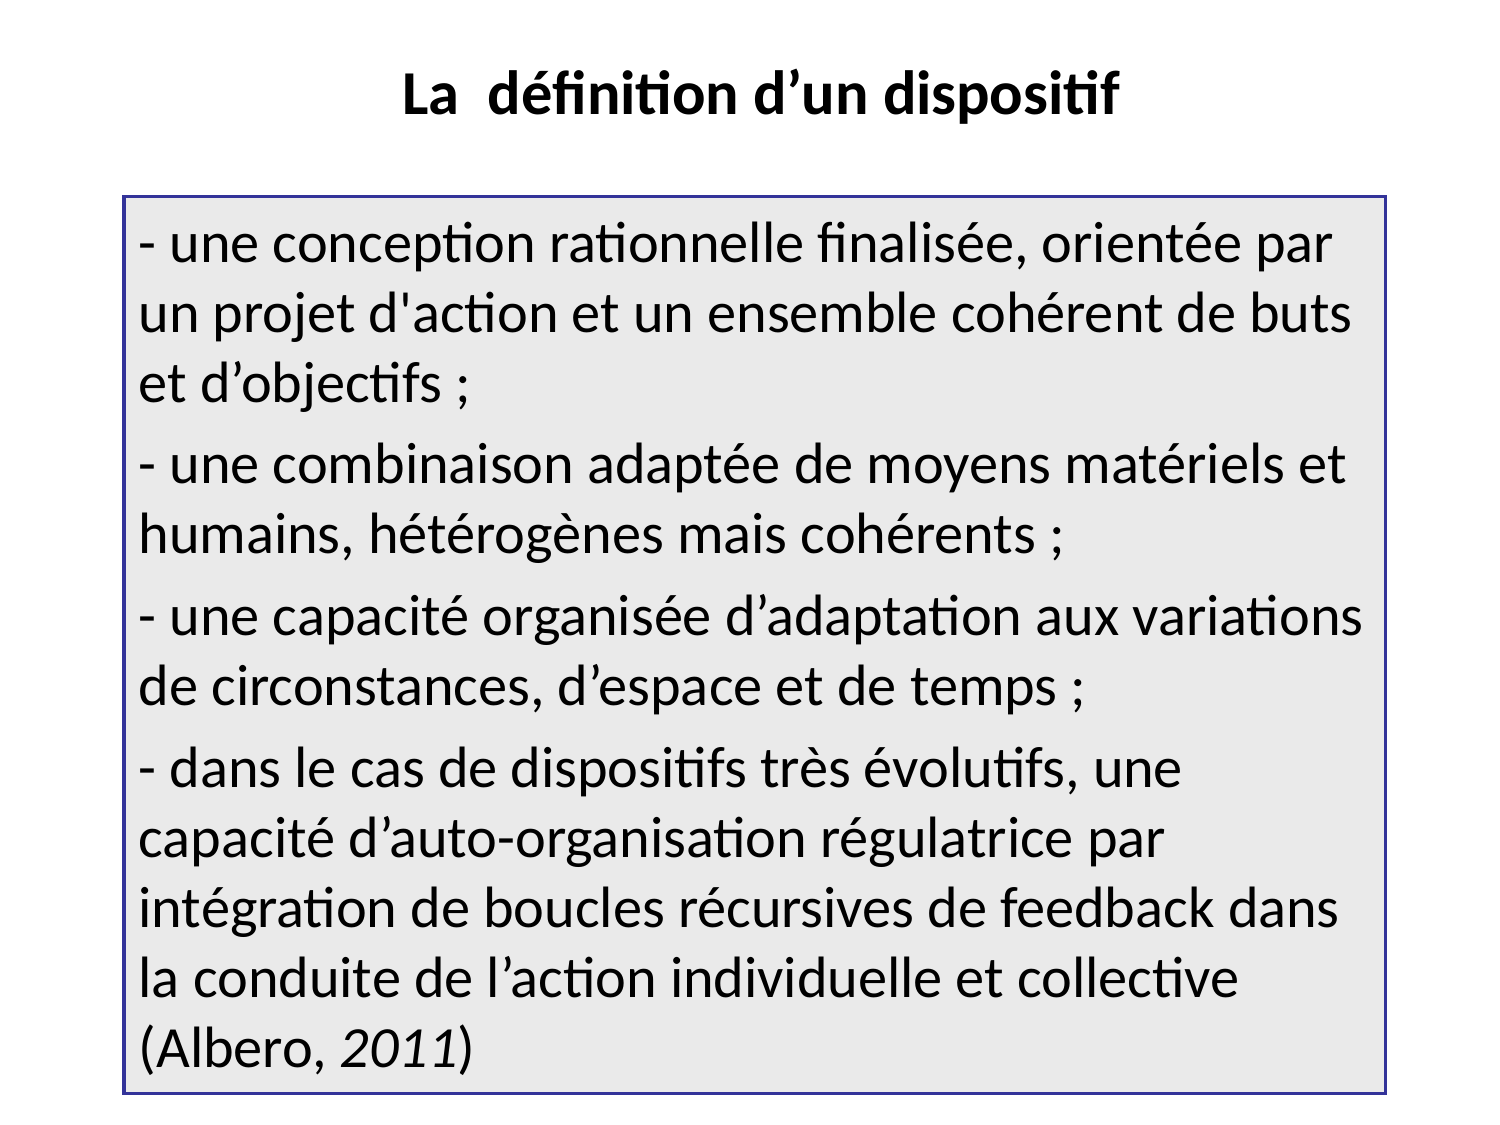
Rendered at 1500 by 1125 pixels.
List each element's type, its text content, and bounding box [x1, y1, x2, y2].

list - une conception rationnelle finalisée, orientée par un projet d'action et un ensemble cohérent de buts et d’objectifs ; - une combinaison adaptée de moyens matériels et humains, hétérogènes mais cohérents ; - une capacité organisée d’adaptation aux variations de circonstances, d’espace et de temps ; - dans le cas de dispositifs très évolutifs, une capacité d’auto-organisation régulatrice par intégration de boucles récursives de feedback dans la conduite de l’action individuelle et collective (Albero, 2011) [124, 196, 1386, 1094]
title La définition d’un dispositif [112, 19, 1412, 161]
